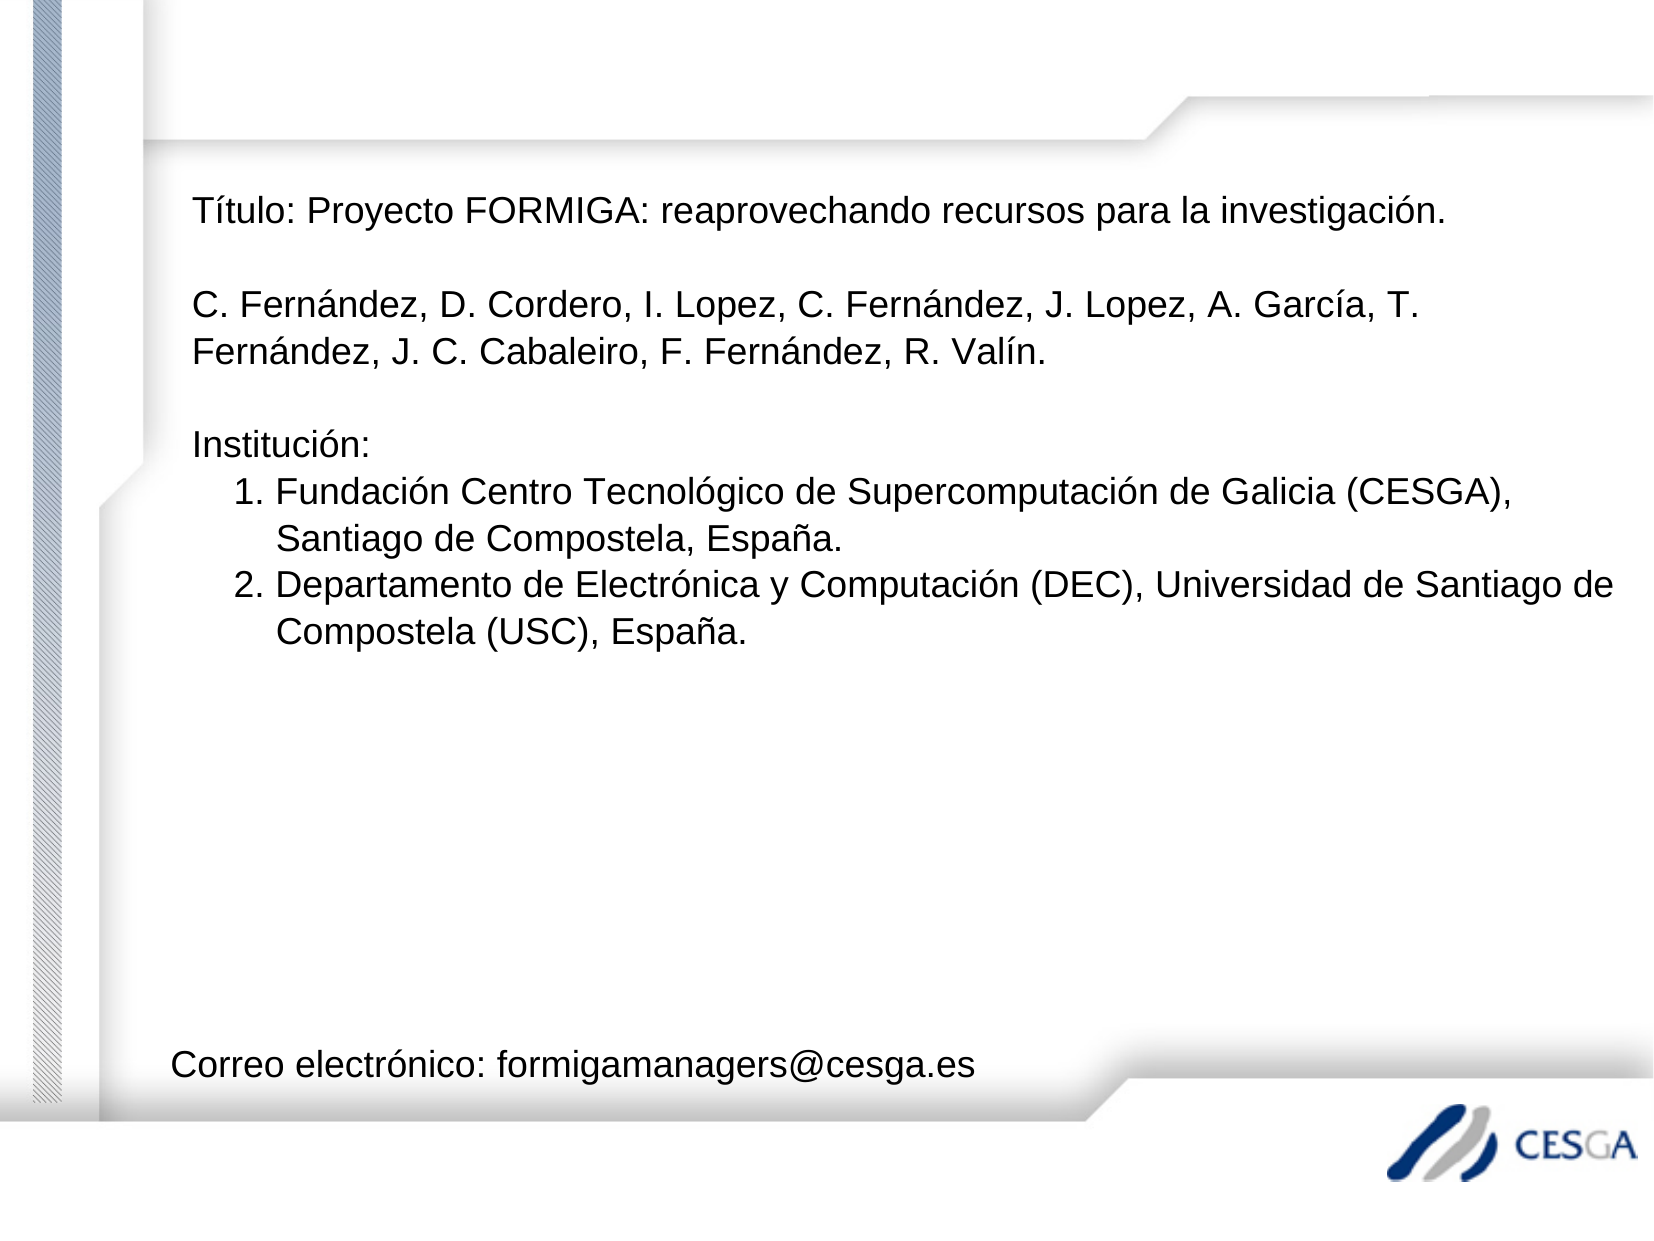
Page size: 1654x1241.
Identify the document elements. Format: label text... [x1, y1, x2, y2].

picture [0, 0, 1654, 1241]
text_box Correo electrónico: formiga­managers@cesga.es [155, 1031, 1004, 1093]
text_box Título: Proyecto FORMIGA: re­aprovechando recursos para la investigación. C. Fernández, D. Cordero, I. Lopez, C. Fernández, J. Lopez, A. García, T. Fernández, J. C. Cabaleiro, F. Fernández, R. Valín. Institución: 1. Fundación Centro Tecnológico de Supercomputación de Galicia (CESGA), Santiago de Compostela, España. 2. Departamento de Electrónica y Computación (DEC), Universidad de Santiago de Compostela (USC), España. [177, 177, 1641, 657]
